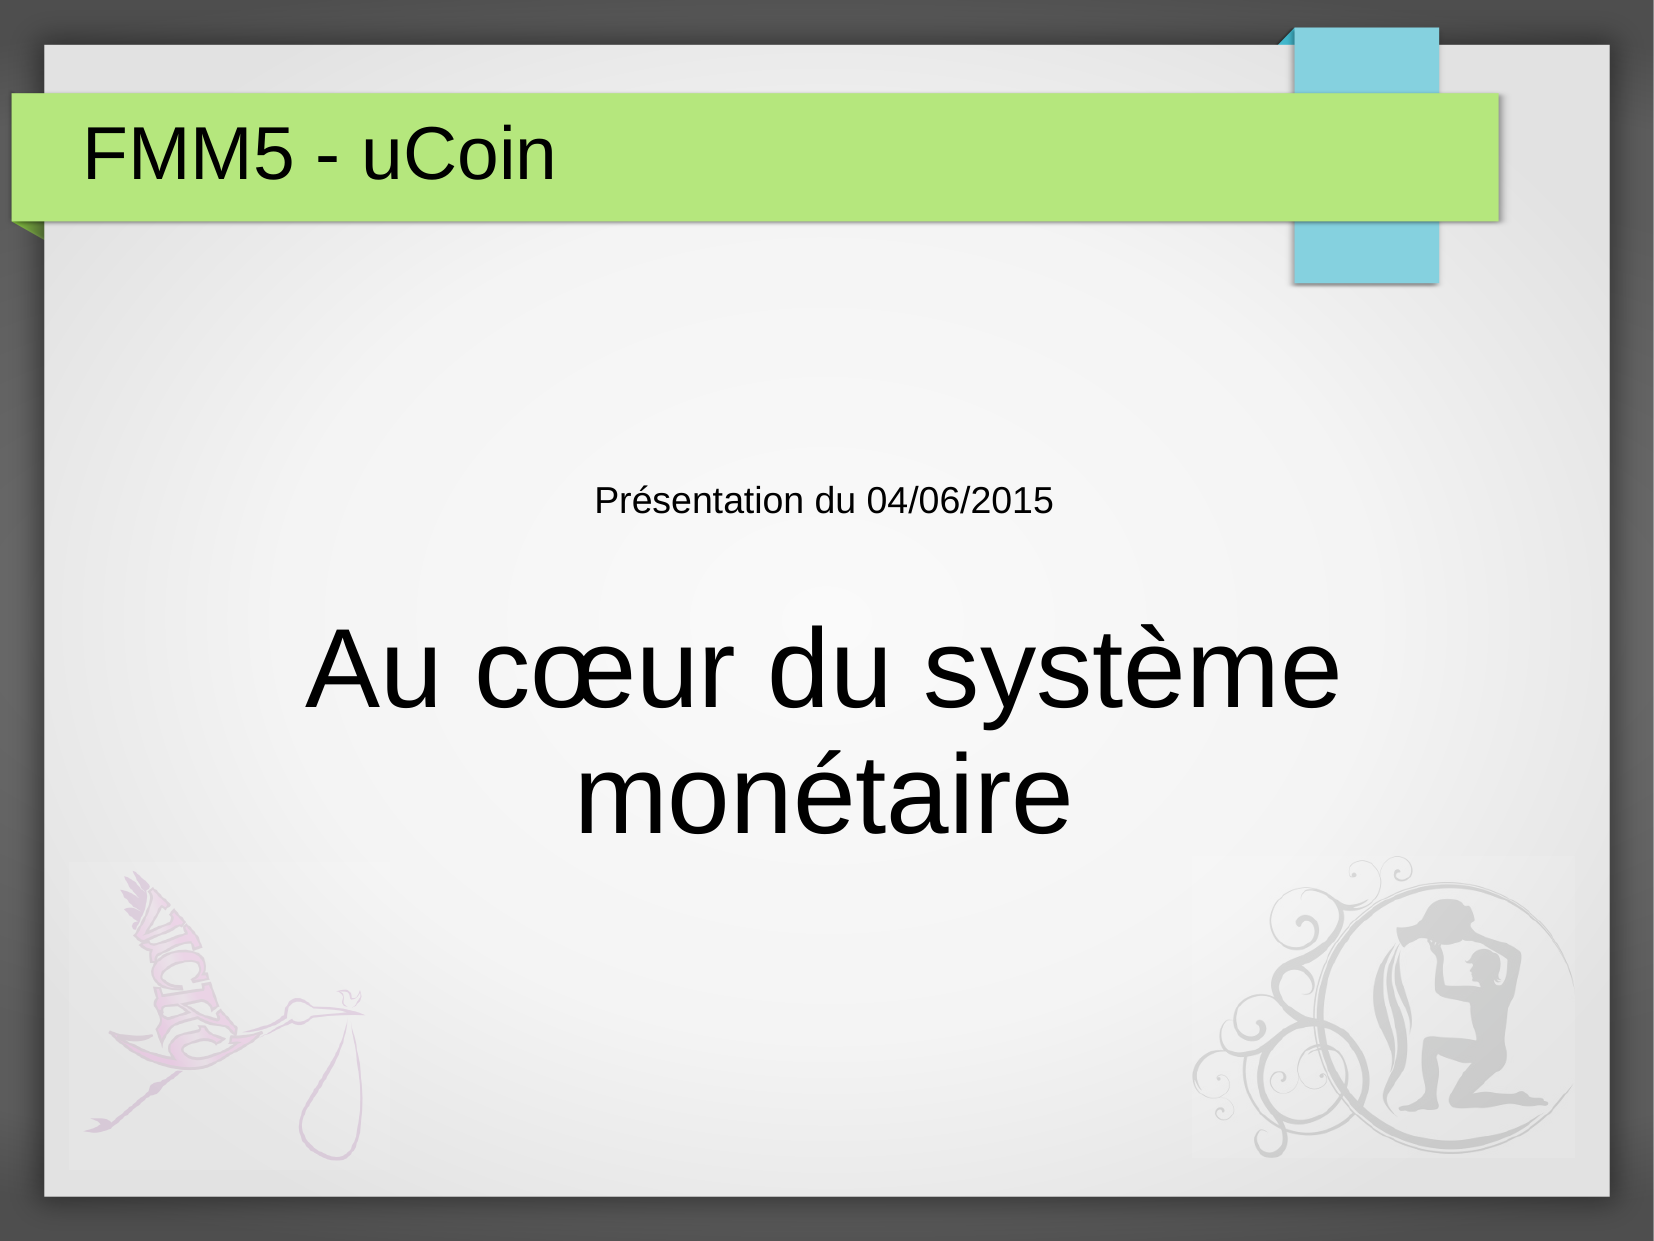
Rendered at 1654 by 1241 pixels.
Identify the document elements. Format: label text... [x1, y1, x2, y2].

title FMM5 - uCoin [82, 94, 1264, 213]
picture [0, 0, 1654, 1241]
text_box Présentation du 04/06/2015 Au cœur du système monétaire [171, 472, 1477, 866]
